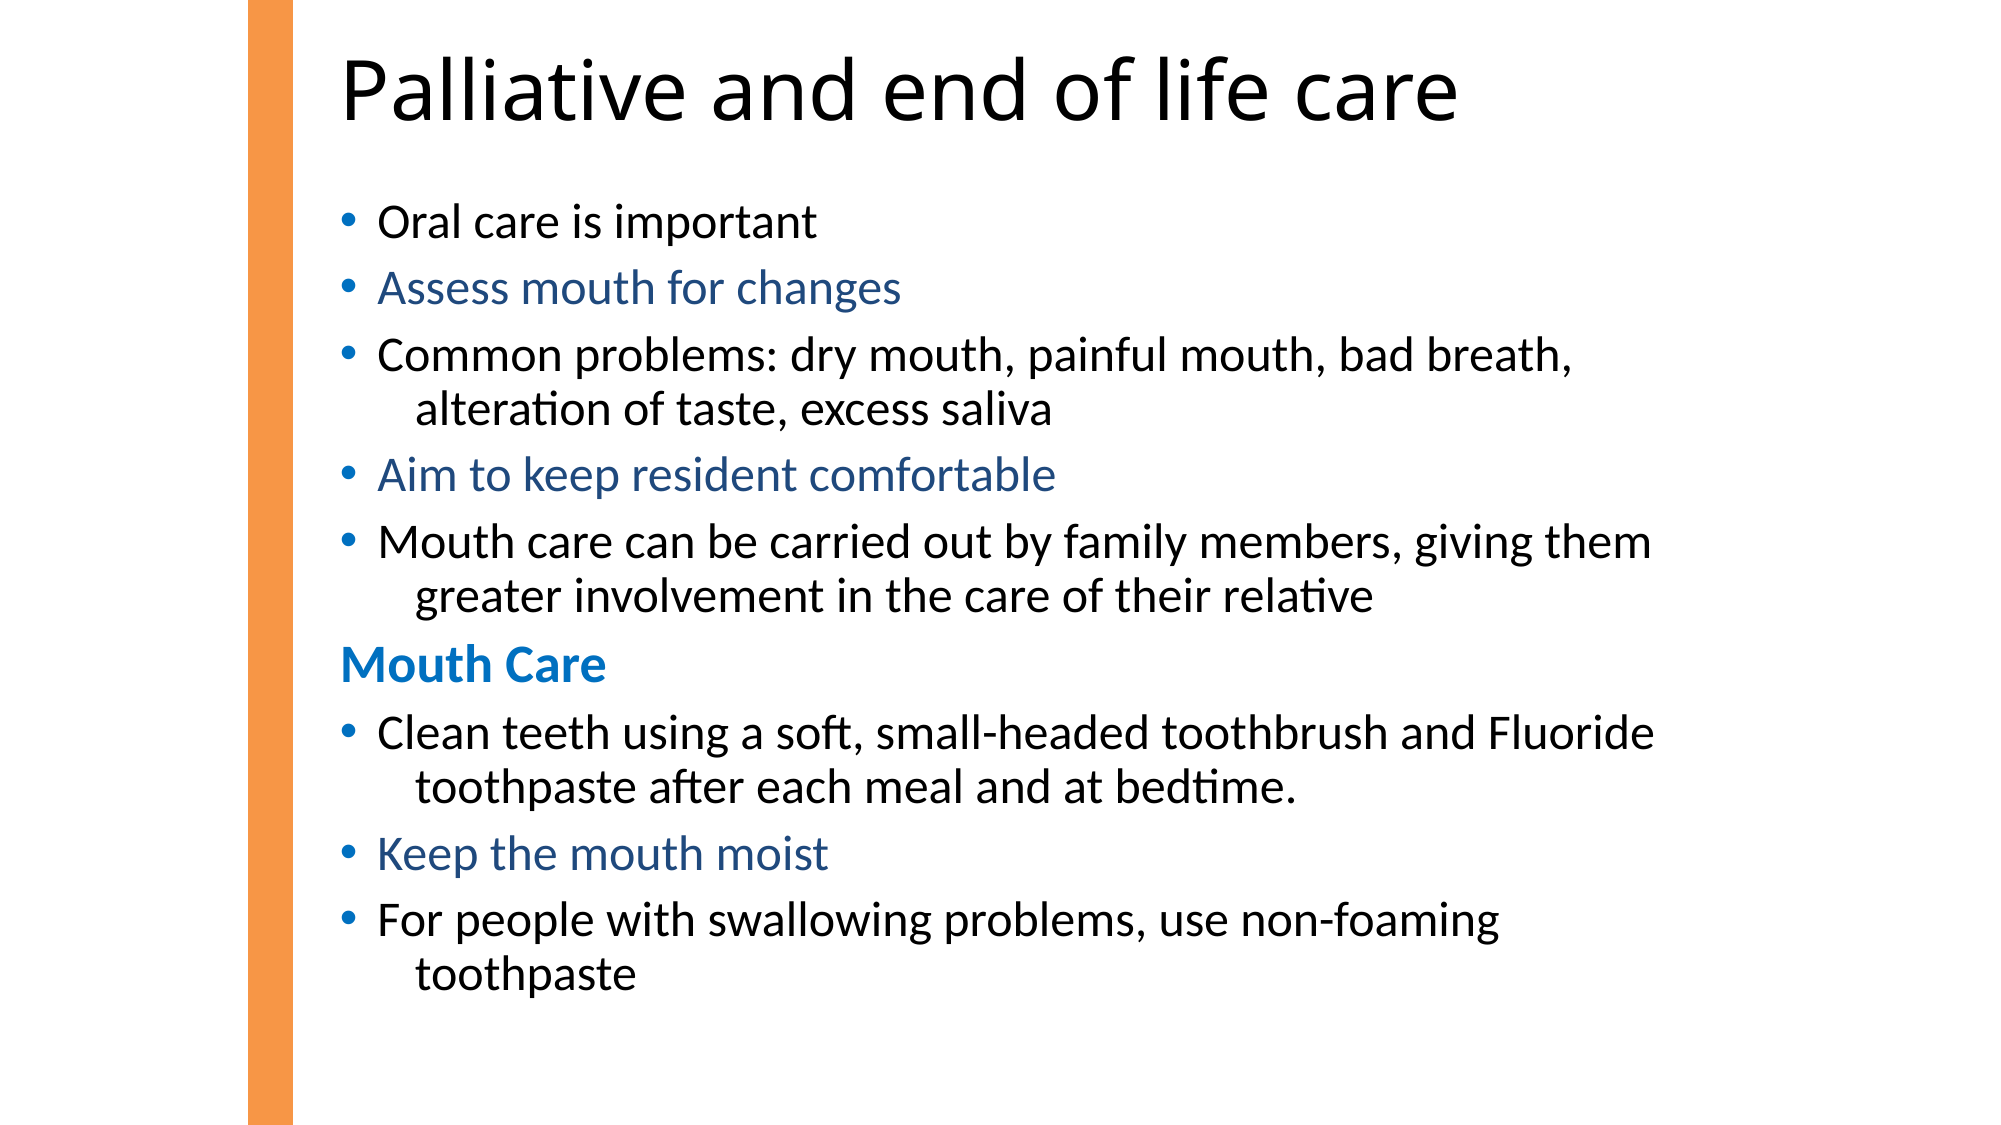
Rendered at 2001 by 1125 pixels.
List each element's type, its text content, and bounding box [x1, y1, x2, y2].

title Palliative and end of life care [324, 0, 1675, 187]
text_box [250, 0, 291, 1125]
list Oral care is important Assess mouth for changes Common problems: dry mouth, painful mouth, bad breath, alteration of taste, excess saliva Aim to keep resident comfortable Mouth care can be carried out by family members, giving them greater involvement in the care of their relative Mouth Care Clean teeth using a soft, small-headed toothbrush and Fluoride toothpaste after each meal and at bedtime. Keep the mouth moist For people with swallowing problems, use non-foaming toothpaste [324, 187, 1675, 1099]
